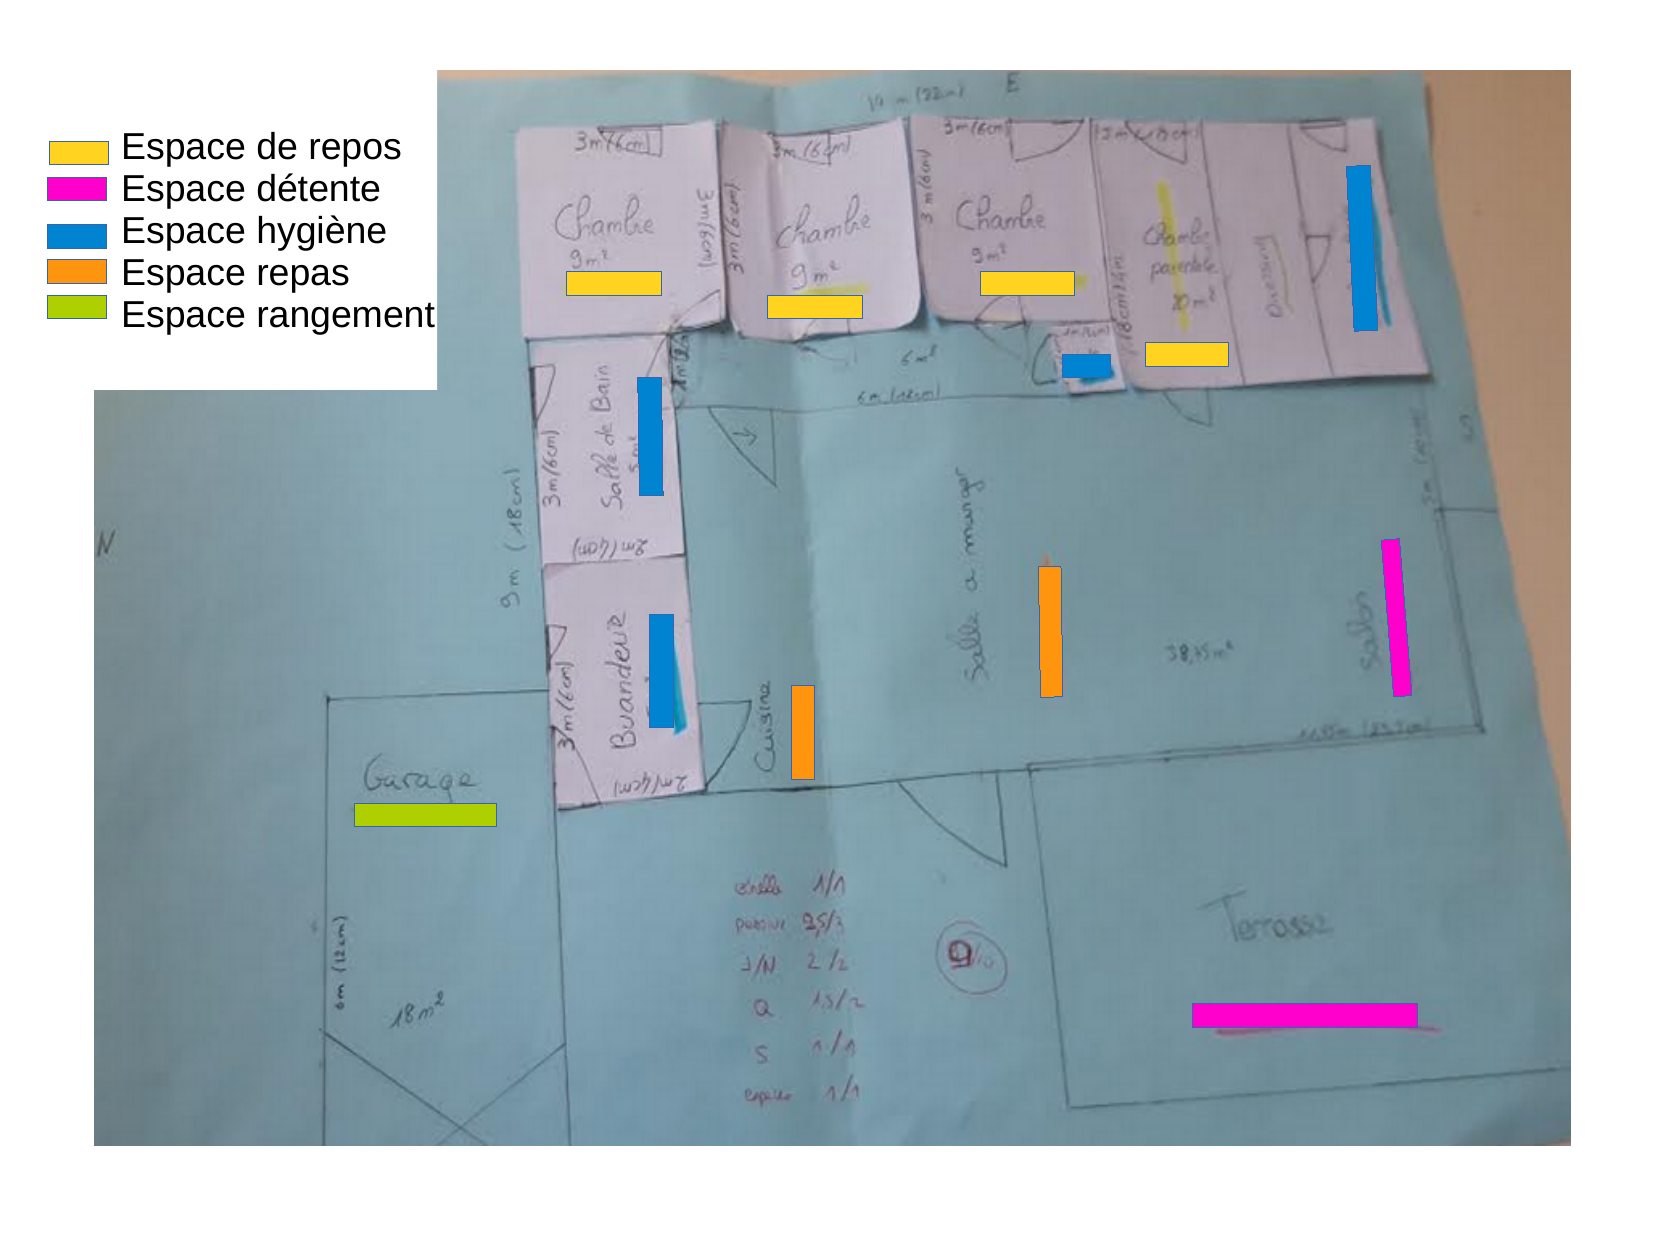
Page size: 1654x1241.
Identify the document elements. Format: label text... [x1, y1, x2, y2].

text_box [980, 271, 1075, 296]
text_box [566, 271, 662, 296]
text_box [767, 295, 863, 319]
text_box [1038, 566, 1063, 698]
text_box [47, 59, 438, 390]
text_box [1062, 354, 1111, 378]
text_box [649, 614, 674, 728]
text_box [1192, 1003, 1418, 1028]
text_box [791, 685, 815, 780]
text_box Espace de repos Espace détente Espace hygiène Espace repas Espace rangement [106, 118, 485, 344]
text_box [354, 803, 497, 827]
text_box [1346, 165, 1378, 332]
picture [94, 70, 1571, 1146]
text_box [637, 377, 664, 496]
text_box [1381, 538, 1412, 697]
text_box [1145, 342, 1229, 367]
